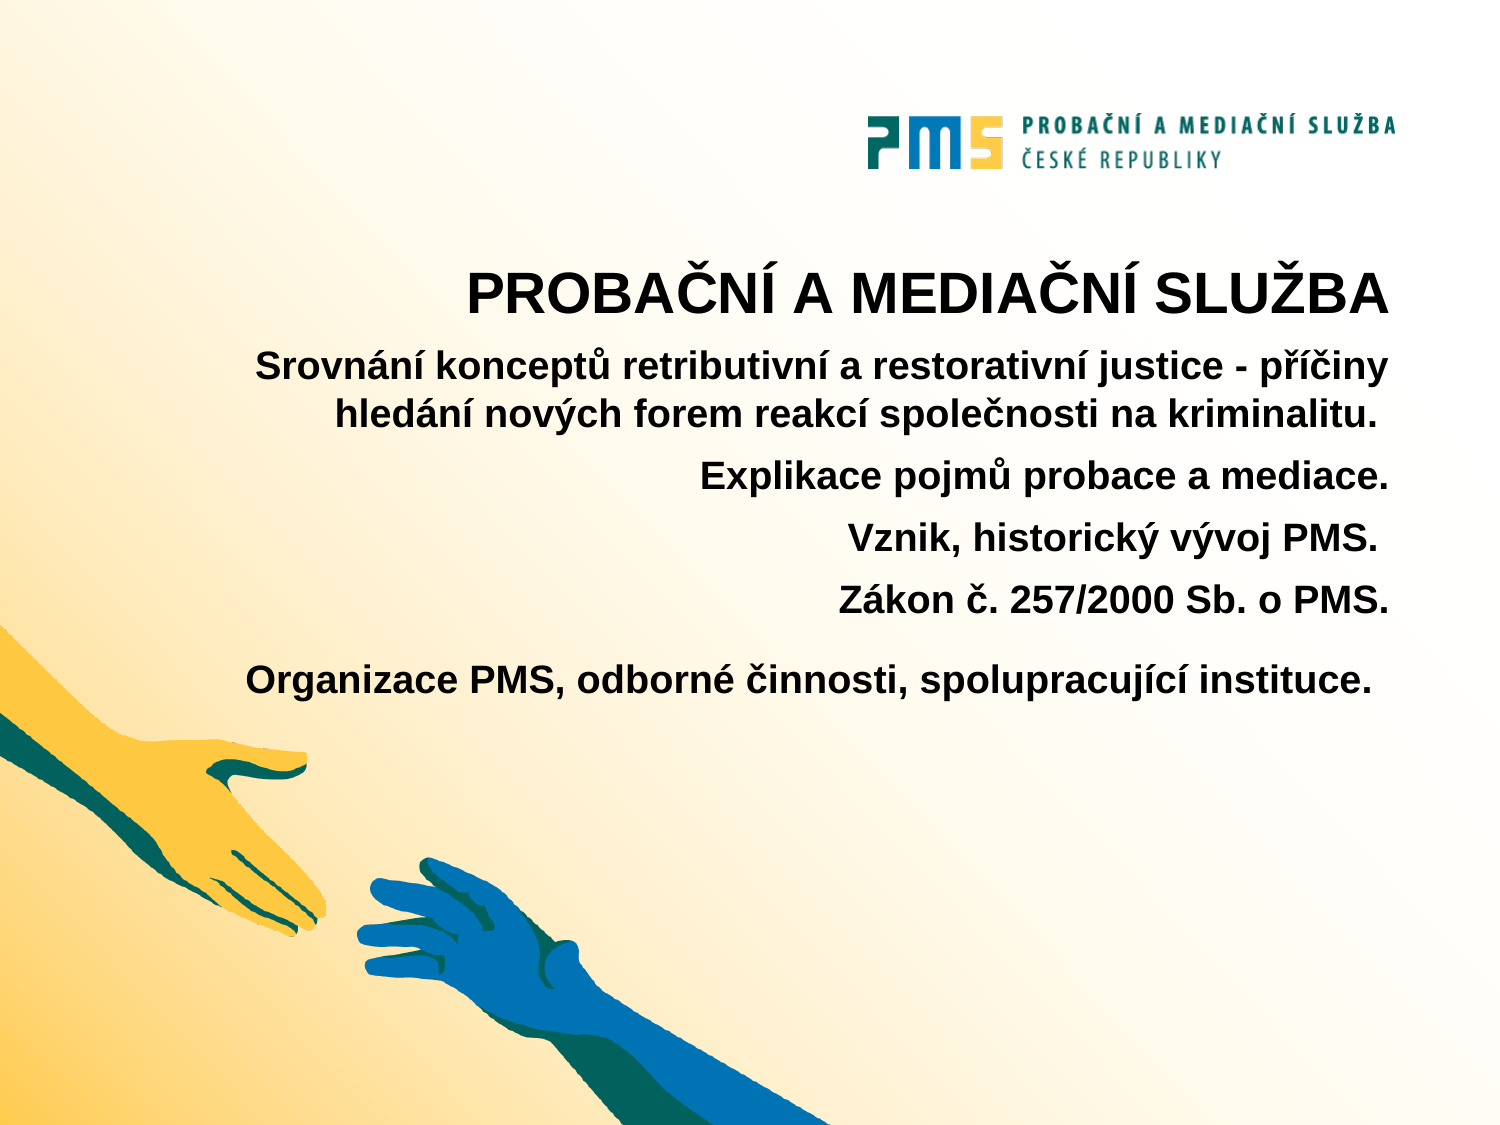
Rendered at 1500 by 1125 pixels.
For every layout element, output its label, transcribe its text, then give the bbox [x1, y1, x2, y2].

subtitle PROBAČNÍ A MEDIAČNÍ SLUŽBA Srovnání konceptů retributivní a restorativní justice - příčiny hledání nových forem reakcí společnosti na kriminalitu. Explikace pojmů probace a mediace. Vznik, historický vývoj PMS. Zákon č. 257/2000 Sb. o PMS. Organizace PMS, odborné činnosti, spolupracující instituce. [187, 248, 1406, 409]
picture [0, 0, 1500, 1125]
